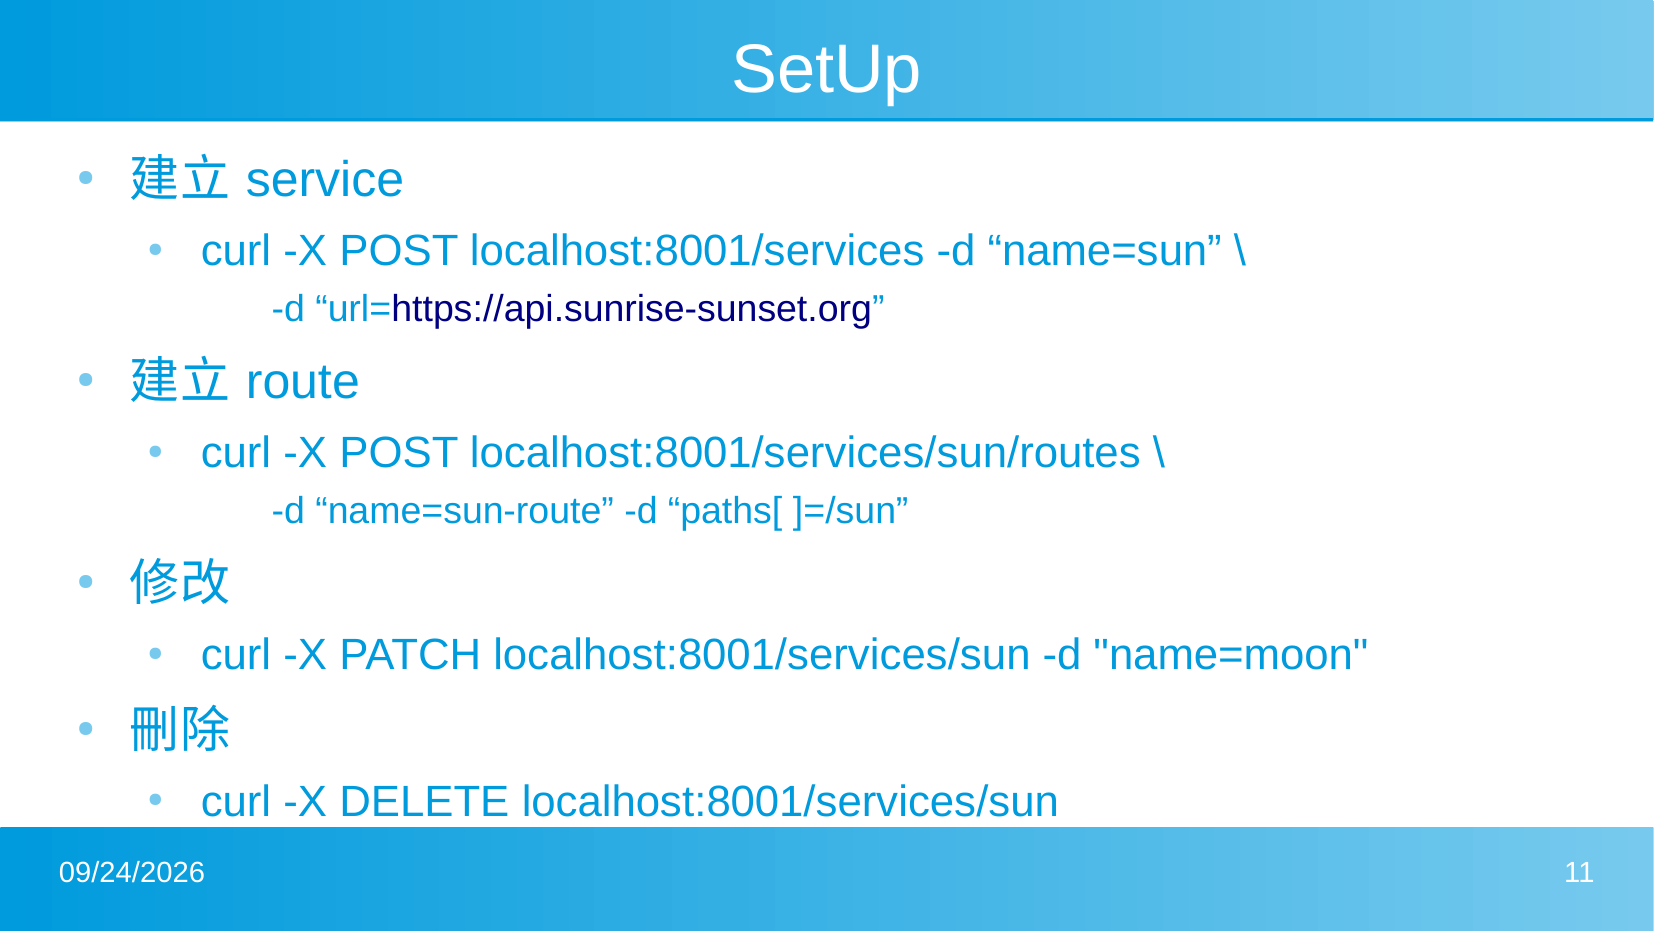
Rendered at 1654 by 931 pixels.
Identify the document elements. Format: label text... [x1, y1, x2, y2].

list 建立 service curl -X POST localhost:8001/services -d “name=sun” \ -d “url=https://api.sunrise-sunset.org” 建立 route curl -X POST localhost:8001/services/sun/routes \ -d “name=sun-route” -d “paths[ ]=/sun” 修改 curl -X PATCH localhost:8001/services/sun -d "name=moon" 刪除 curl -X DELETE localhost:8001/services/sun [59, 150, 1595, 741]
title SetUp [59, 29, 1595, 108]
